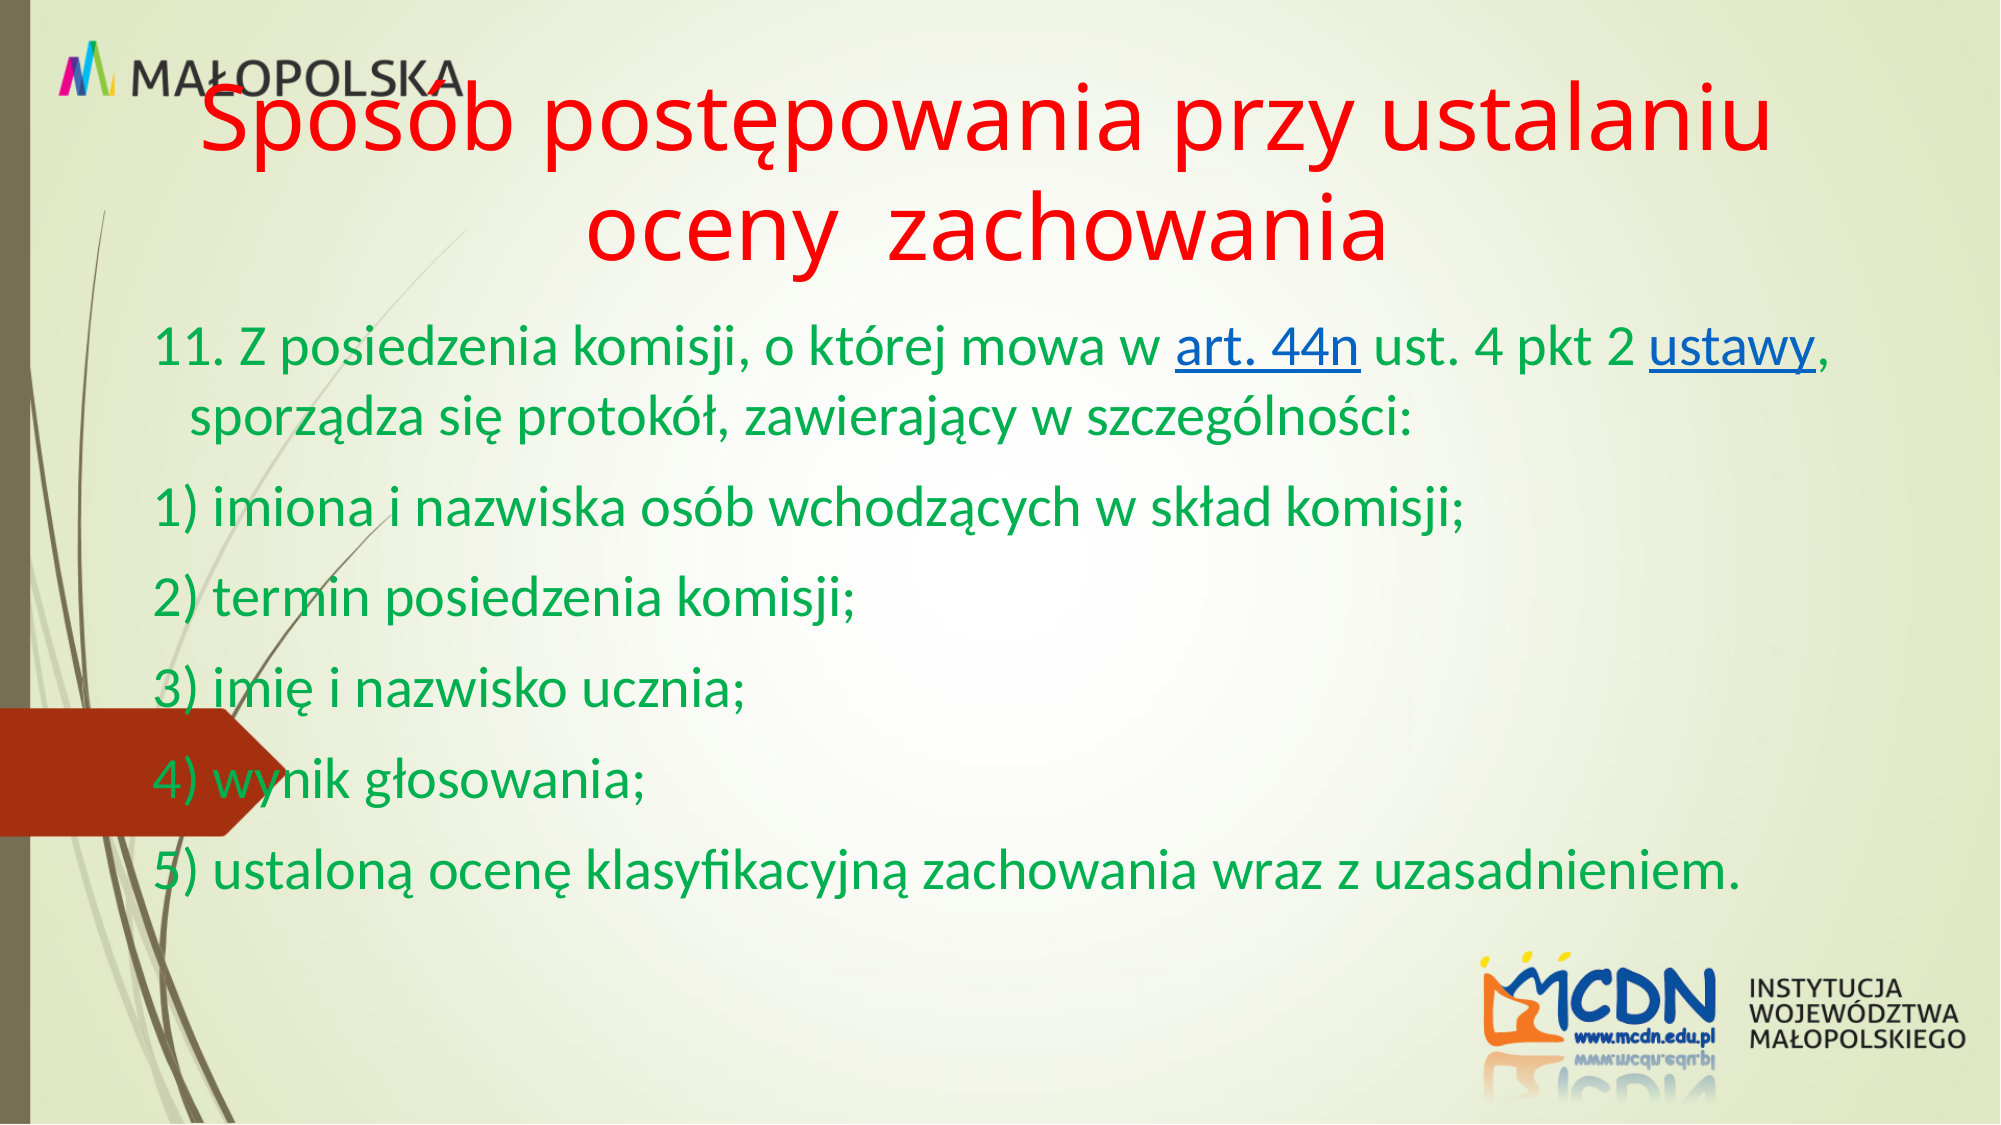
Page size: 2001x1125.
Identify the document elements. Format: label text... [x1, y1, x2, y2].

list 11. Z posiedzenia komisji, o której mowa w art. 44n ust. 4 pkt 2 ustawy, sporządza się protokół, zawierający w szczególności: 1) imiona i nazwiska osób wchodzących w skład komisji; 2) termin posiedzenia komisji; 3) imię i nazwisko ucznia; 4) wynik głosowania; 5) ustaloną ocenę klasyfikacyjną zachowania wraz z uzasadnieniem. [137, 299, 1863, 1014]
picture [0, 0, 2001, 1125]
title Sposób postępowania przy ustalaniu oceny zachowania [137, 59, 1863, 278]
